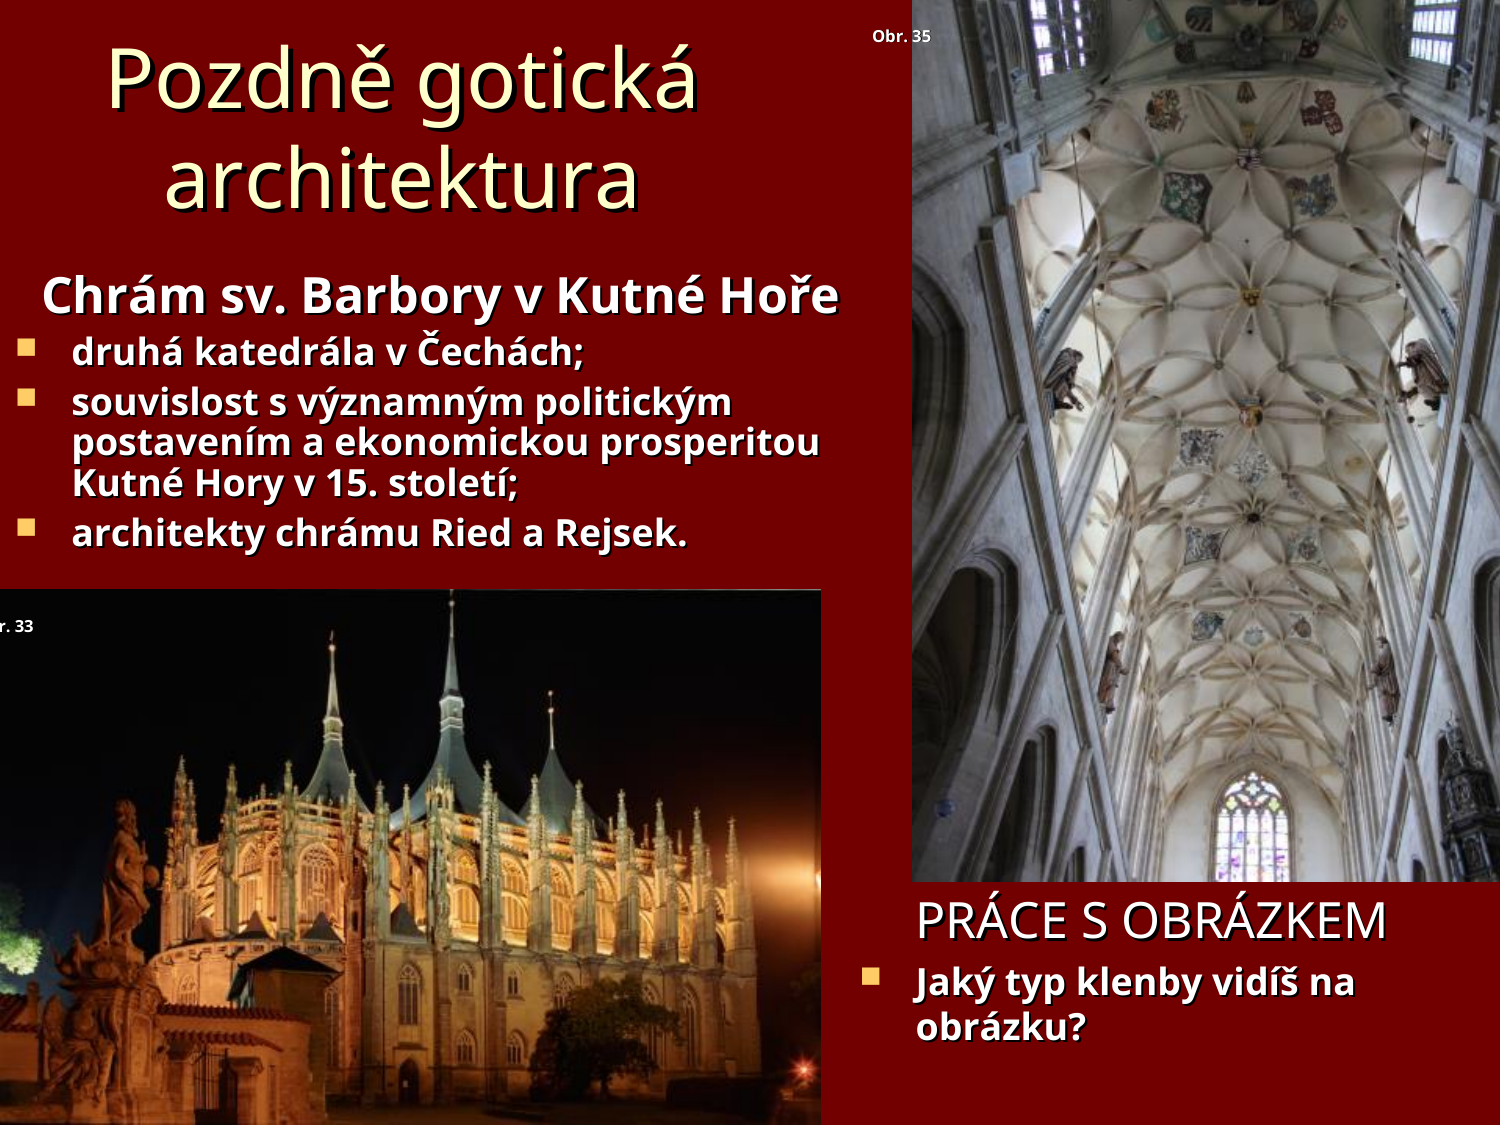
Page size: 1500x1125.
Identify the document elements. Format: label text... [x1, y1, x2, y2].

list PRÁCE S OBRÁZKEM Jaký typ klenby vidíš na obrázku? [844, 881, 1500, 1125]
text_box [912, 0, 1500, 881]
list Chrám sv. Barbory v Kutné Hoře druhá katedrála v Čechách; souvislost s významným politickým postavením a ekonomickou prosperitou Kutné Hory v 15. století; architekty chrámu Ried a Rejsek. [0, 262, 904, 612]
text_box Obr. 33 [0, 610, 162, 645]
text_box [0, 589, 821, 1125]
title Pozdně gotická architektura [76, 17, 729, 233]
text_box Obr. 35 [857, 20, 1059, 54]
